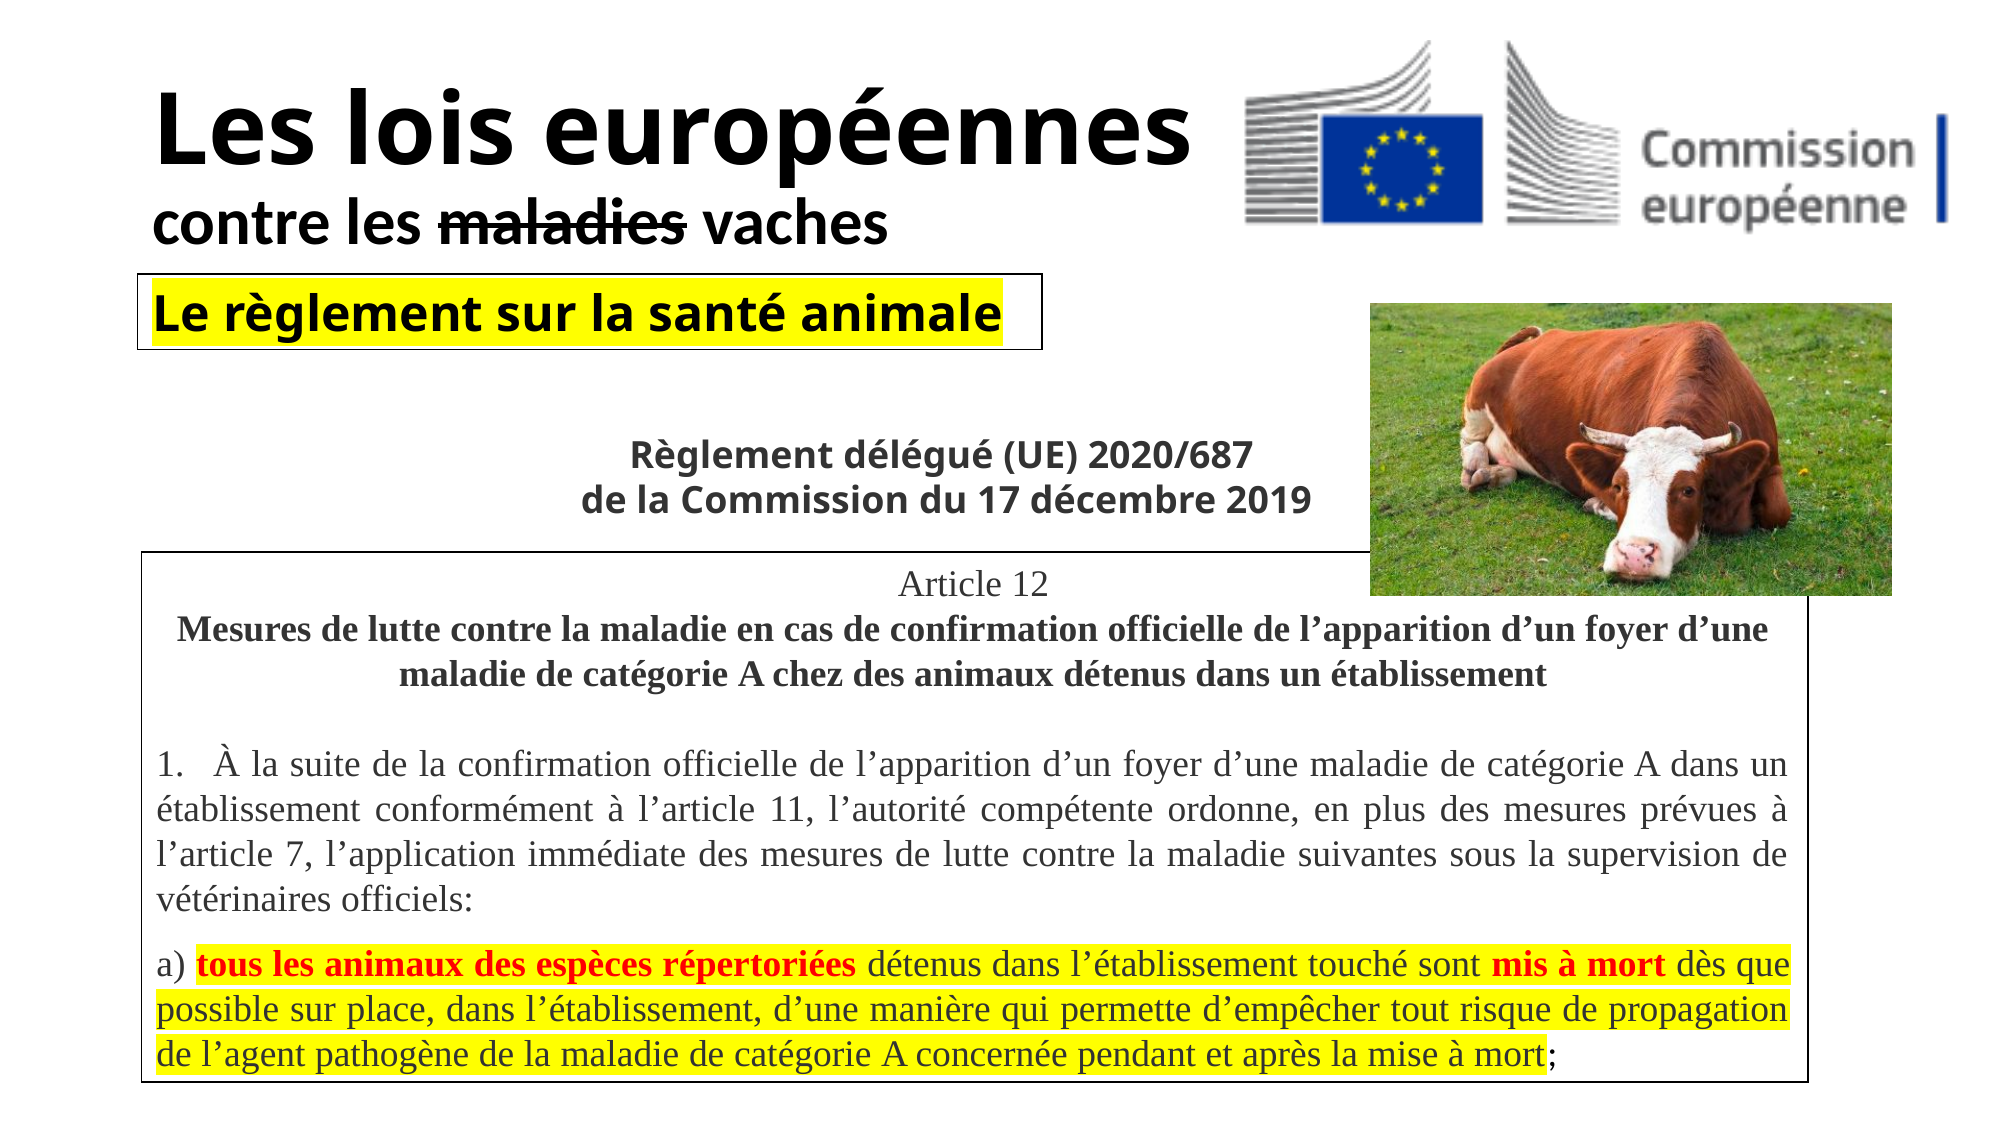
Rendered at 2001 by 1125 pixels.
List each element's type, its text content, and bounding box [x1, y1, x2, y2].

text_box Règlement délégué (UE) 2020/687 de la Commission du 17 décembre 2019 [435, 423, 1370, 530]
title Les lois européennes contre les maladies vaches [137, 59, 1863, 278]
picture [1244, 40, 2000, 240]
picture [1370, 303, 1892, 596]
text_box Article 12 Mesures de lutte contre la maladie en cas de confirmation officielle de l’apparition d’un foyer d’une maladie de catégorie A chez des animaux détenus dans un établissement 1. À la suite de la confirmation officielle de l’apparition d’un foyer d’une maladie de catégorie A dans un établissement conformément à l’article 11, l’autorité compétente ordonne, en plus des mesures prévues à l’article 7, l’application immédiate des mesures de lutte contre la maladie suivantes sous la supervision de vétérinaires officiels: a) tous les animaux des espèces répertoriées détenus dans l’établissement touché sont mis à mort dès que possible sur place, dans l’établissement, d’une manière qui permette d’empêcher tout risque de propagation de l’agent pathogène de la maladie de catégorie A concernée pendant et après la mise à mort; [142, 552, 1808, 1082]
text_box Le règlement sur la santé animale [137, 273, 1042, 350]
